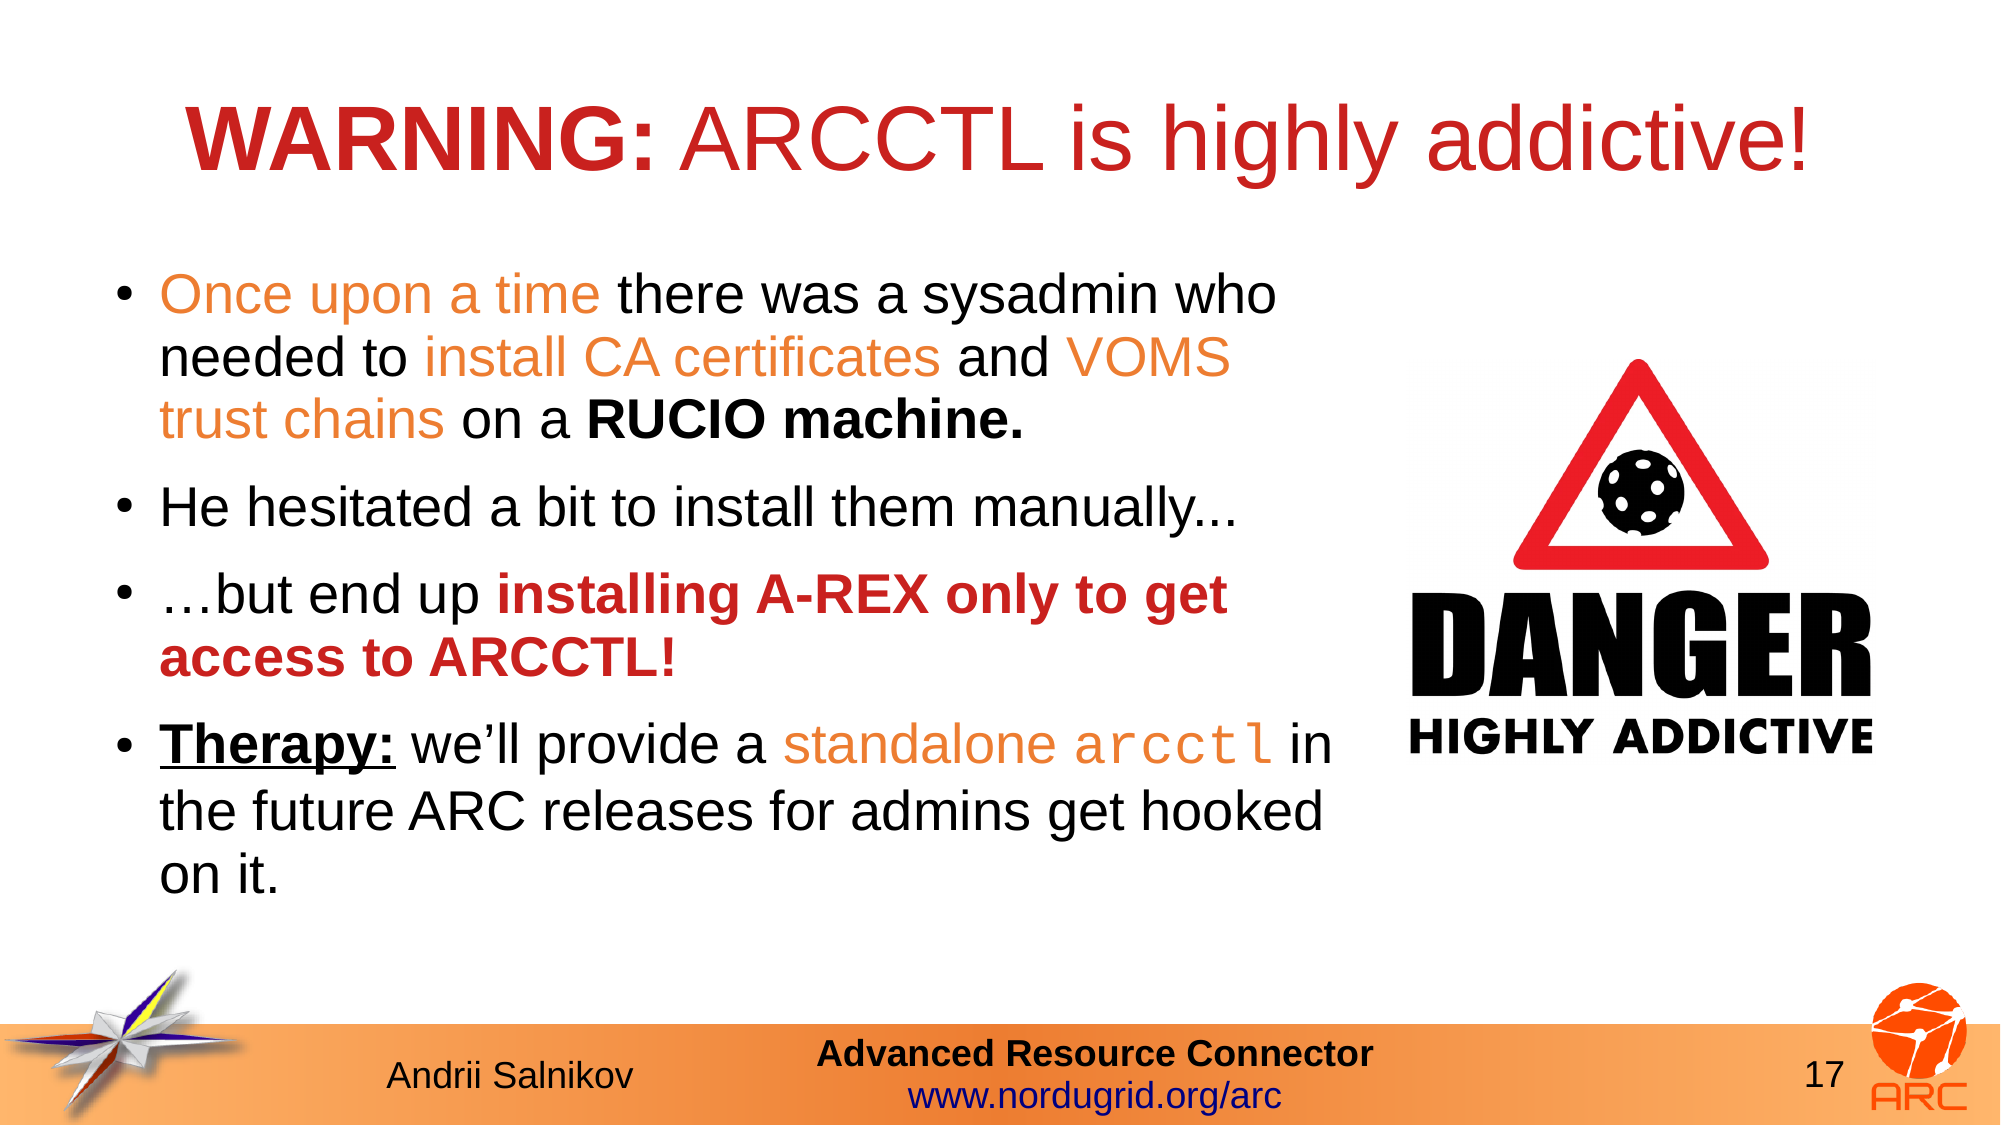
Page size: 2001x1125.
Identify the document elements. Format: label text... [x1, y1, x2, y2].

list Once upon a time there was a sysadmin who needed to install CA certificates and VOMS trust chains on a RUCIO machine. He hesitated a bit to install them manually... …but end up installing A-REX only to get access to ARCCTL! Therapy: we’ll provide a standalone arcctl in the future ARC releases for admins get hooked on it. [99, 263, 1336, 916]
picture [1845, 912, 1990, 1125]
picture [1406, 359, 1876, 766]
picture [0, 961, 258, 1125]
title WARNING: ARCCTL is highly addictive! [99, 44, 1900, 233]
